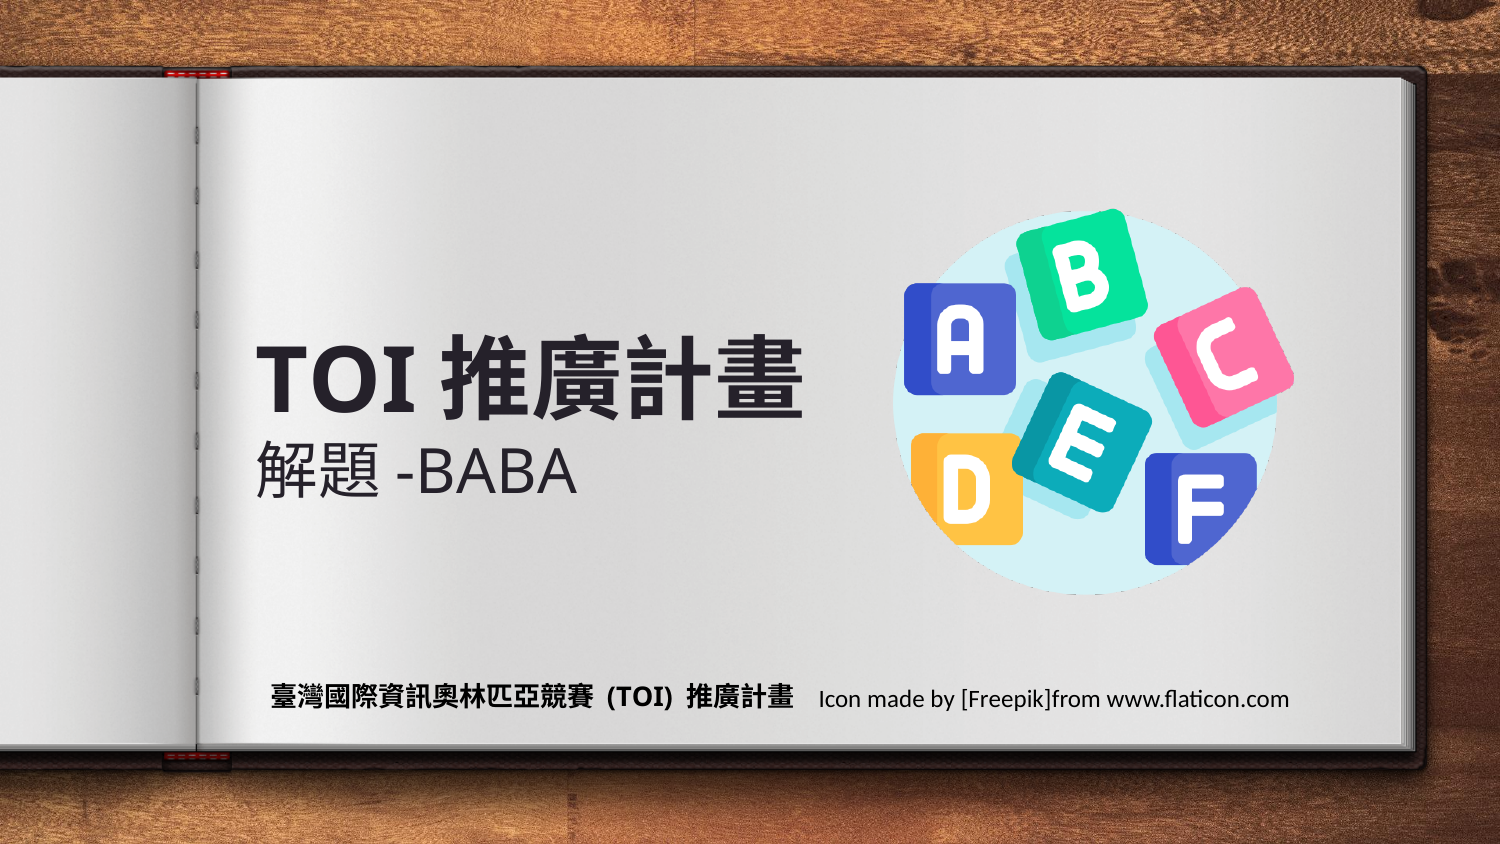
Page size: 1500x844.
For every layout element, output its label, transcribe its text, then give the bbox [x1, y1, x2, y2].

title TOI推廣計畫 解題-BABA [240, 262, 893, 565]
text_box Icon made by [Freepik]from www.flaticon.com [804, 675, 1385, 720]
picture [893, 201, 1294, 602]
